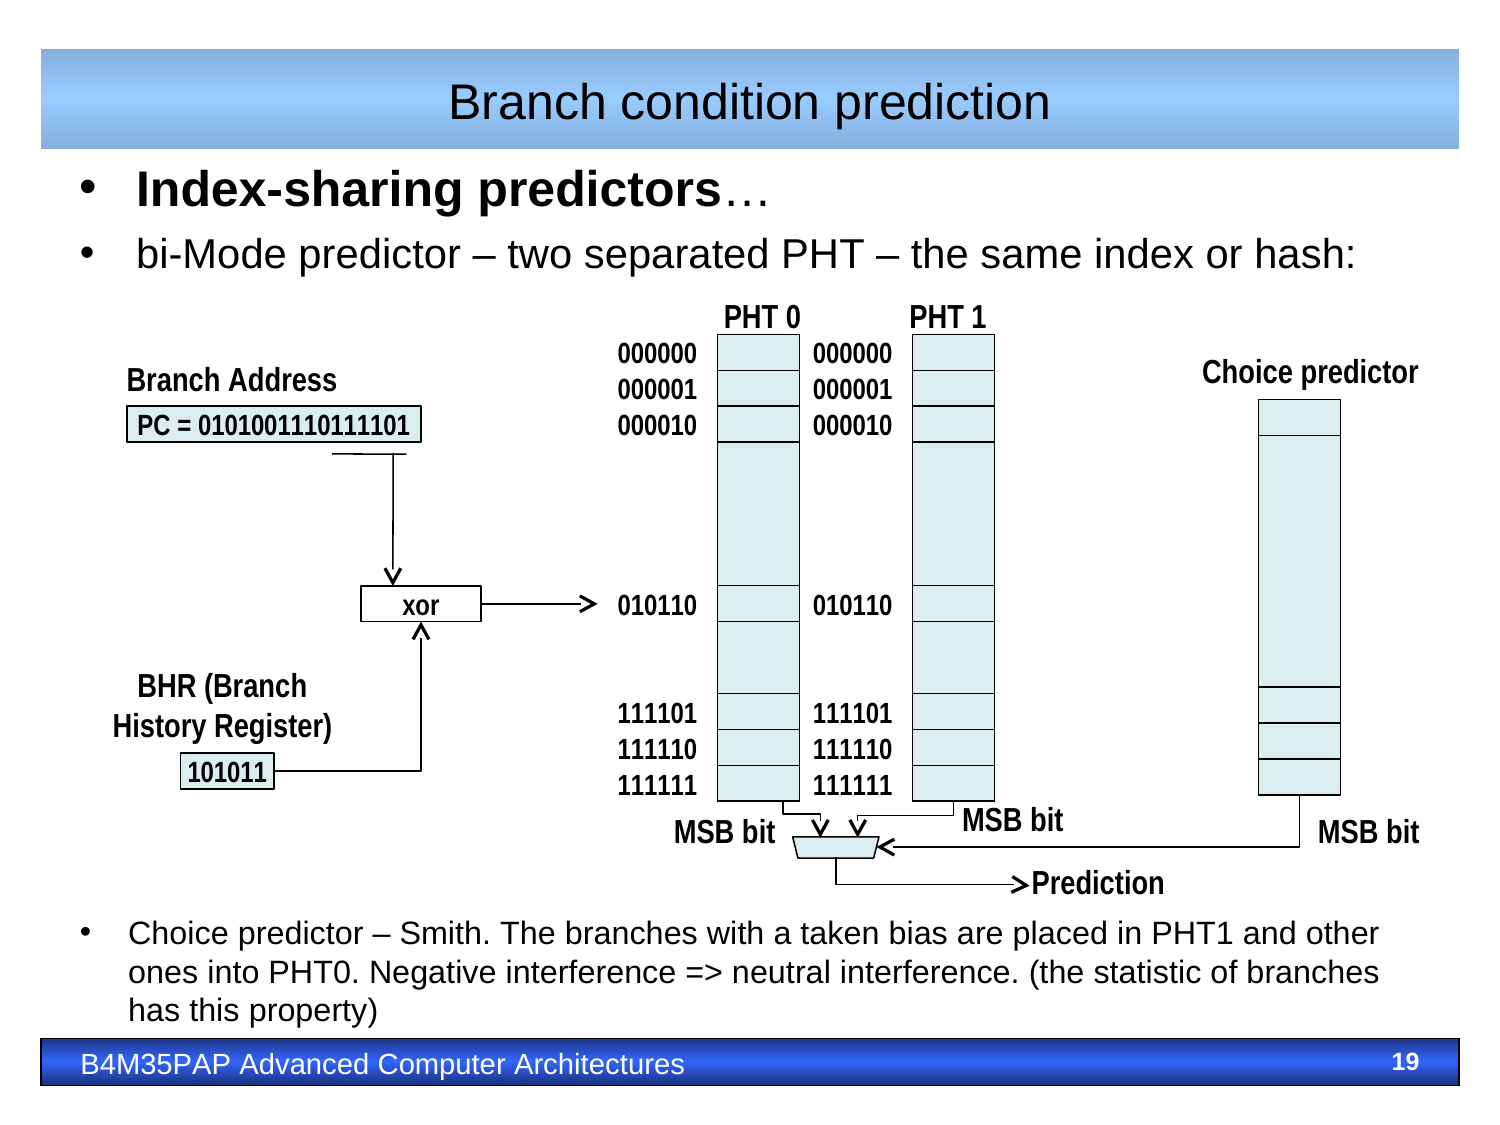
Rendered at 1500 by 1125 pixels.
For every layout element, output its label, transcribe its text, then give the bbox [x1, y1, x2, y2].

text_box PHT 1 [894, 287, 1002, 343]
text_box 111111 [792, 766, 913, 802]
text_box 111101 [597, 693, 718, 730]
text_box 111111 [597, 766, 718, 802]
text_box 111101 [792, 693, 913, 730]
title Branch condition prediction [41, 49, 1459, 149]
text_box MSB bit [947, 790, 1079, 846]
text_box 000000 [792, 334, 913, 370]
text_box 000000 [597, 334, 718, 370]
text_box 000001 [597, 370, 718, 406]
text_box PHT 0 [708, 287, 817, 343]
text_box Prediction [1016, 853, 1181, 904]
list Choice predictor – Smith. The branches with a taken bias are placed in PHT1 and other ones into PHT0. Negative interference => neutral interference. (the statistic of branches has this property) [64, 904, 1436, 1036]
list Index-sharing predictors… bi-Mode predictor – two separated PHT – the same index or hash: [64, 148, 1436, 305]
text_box MSB bit [659, 802, 791, 858]
text_box PC = 0101001110111101 [126, 406, 421, 442]
text_box [912, 343, 995, 802]
text_box BHR (Branch History Register) [84, 656, 362, 753]
text_box 111110 [597, 730, 718, 766]
text_box 000010 [597, 406, 718, 442]
text_box [1258, 399, 1341, 795]
text_box 000010 [792, 406, 913, 442]
text_box [717, 343, 800, 802]
text_box 111110 [792, 730, 913, 766]
text_box [792, 836, 879, 859]
text_box 000001 [792, 370, 913, 406]
text_box 010110 [792, 585, 913, 622]
text_box Choice predictor [1187, 342, 1434, 398]
text_box 010110 [597, 585, 718, 622]
text_box MSB bit [1303, 802, 1435, 858]
text_box xor [360, 585, 481, 622]
text_box Branch Address [93, 350, 371, 406]
text_box 101011 [180, 752, 274, 789]
